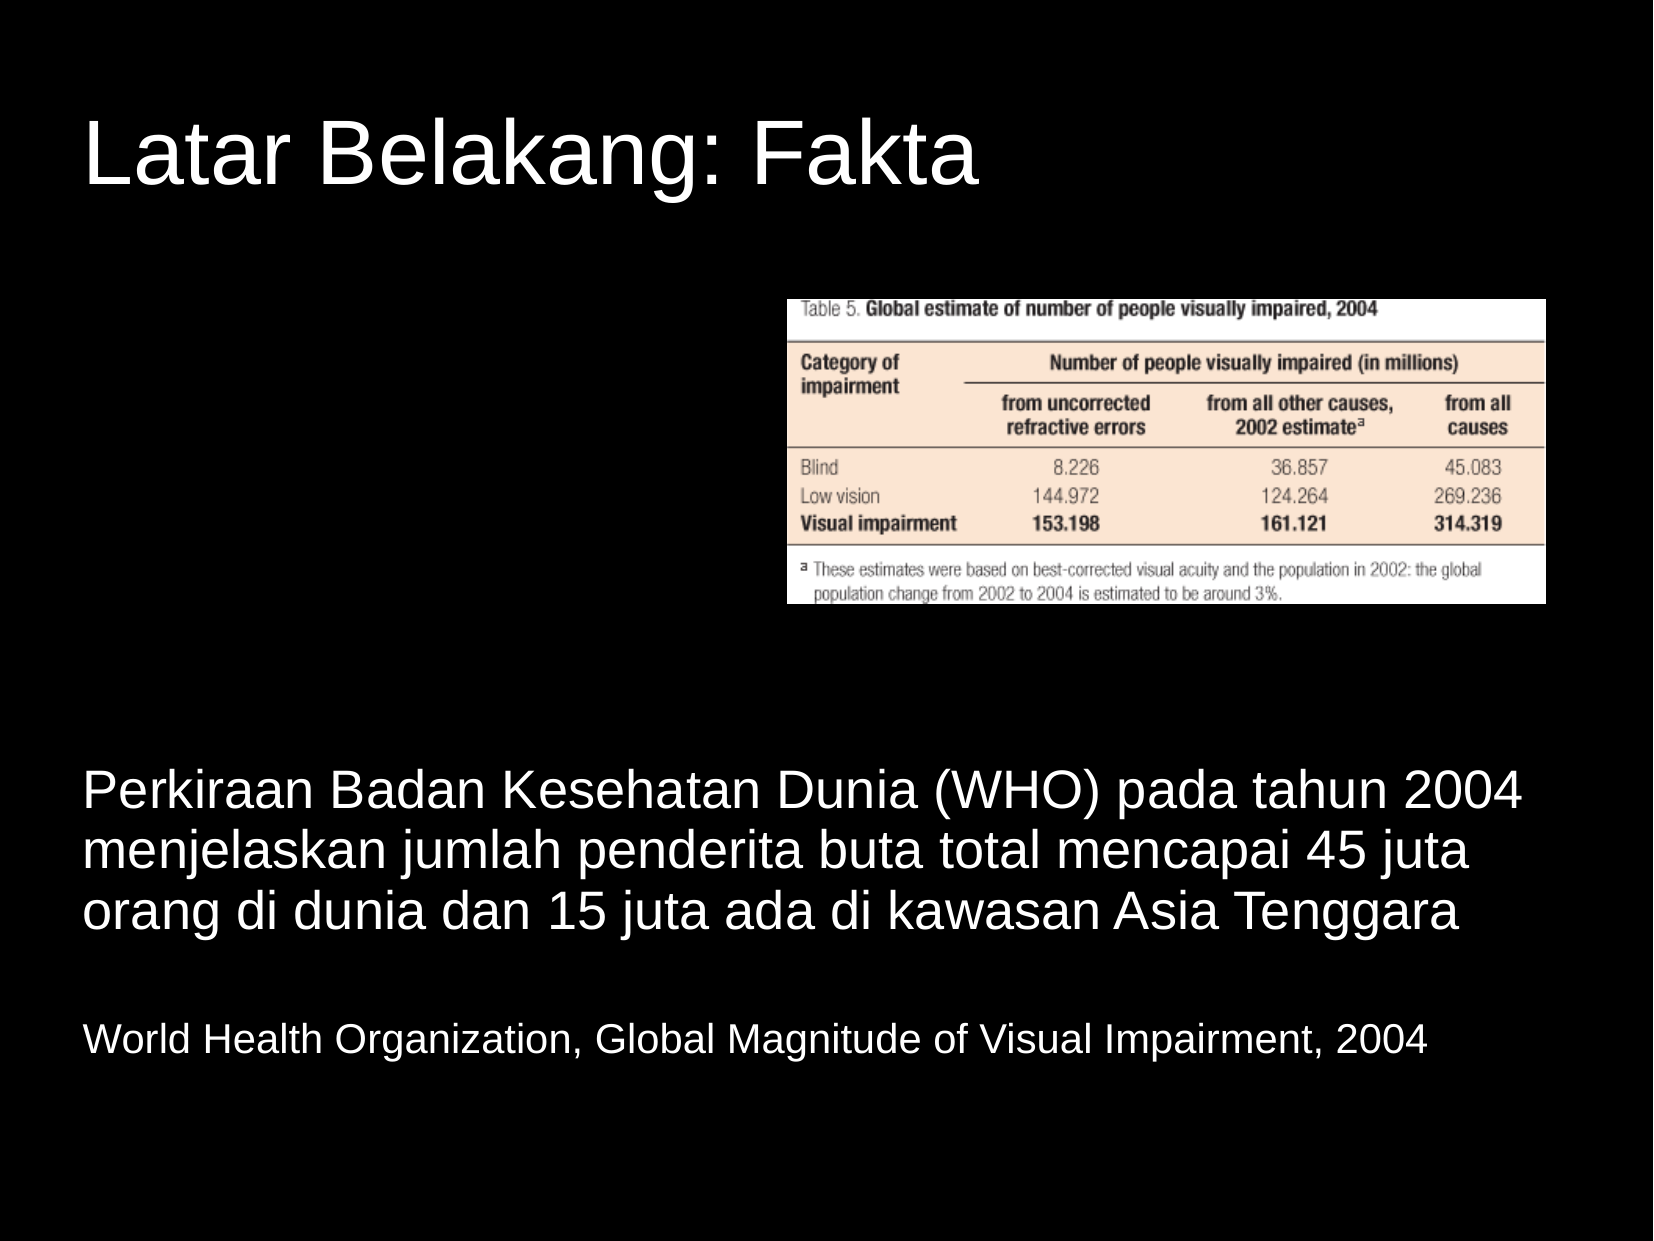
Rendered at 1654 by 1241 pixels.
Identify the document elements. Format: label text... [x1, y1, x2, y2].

subtitle Perkiraan Badan Kesehatan Dunia (WHO) pada tahun 2004 menjelaskan jumlah penderita buta total mencapai 45 juta orang di dunia dan 15 juta ada di kawasan Asia Tenggara World Health Organization, Global Magnitude of Visual Impairment, 2004 [82, 712, 1571, 1109]
picture [787, 299, 1546, 604]
title Latar Belakang: Fakta [82, 49, 1571, 257]
